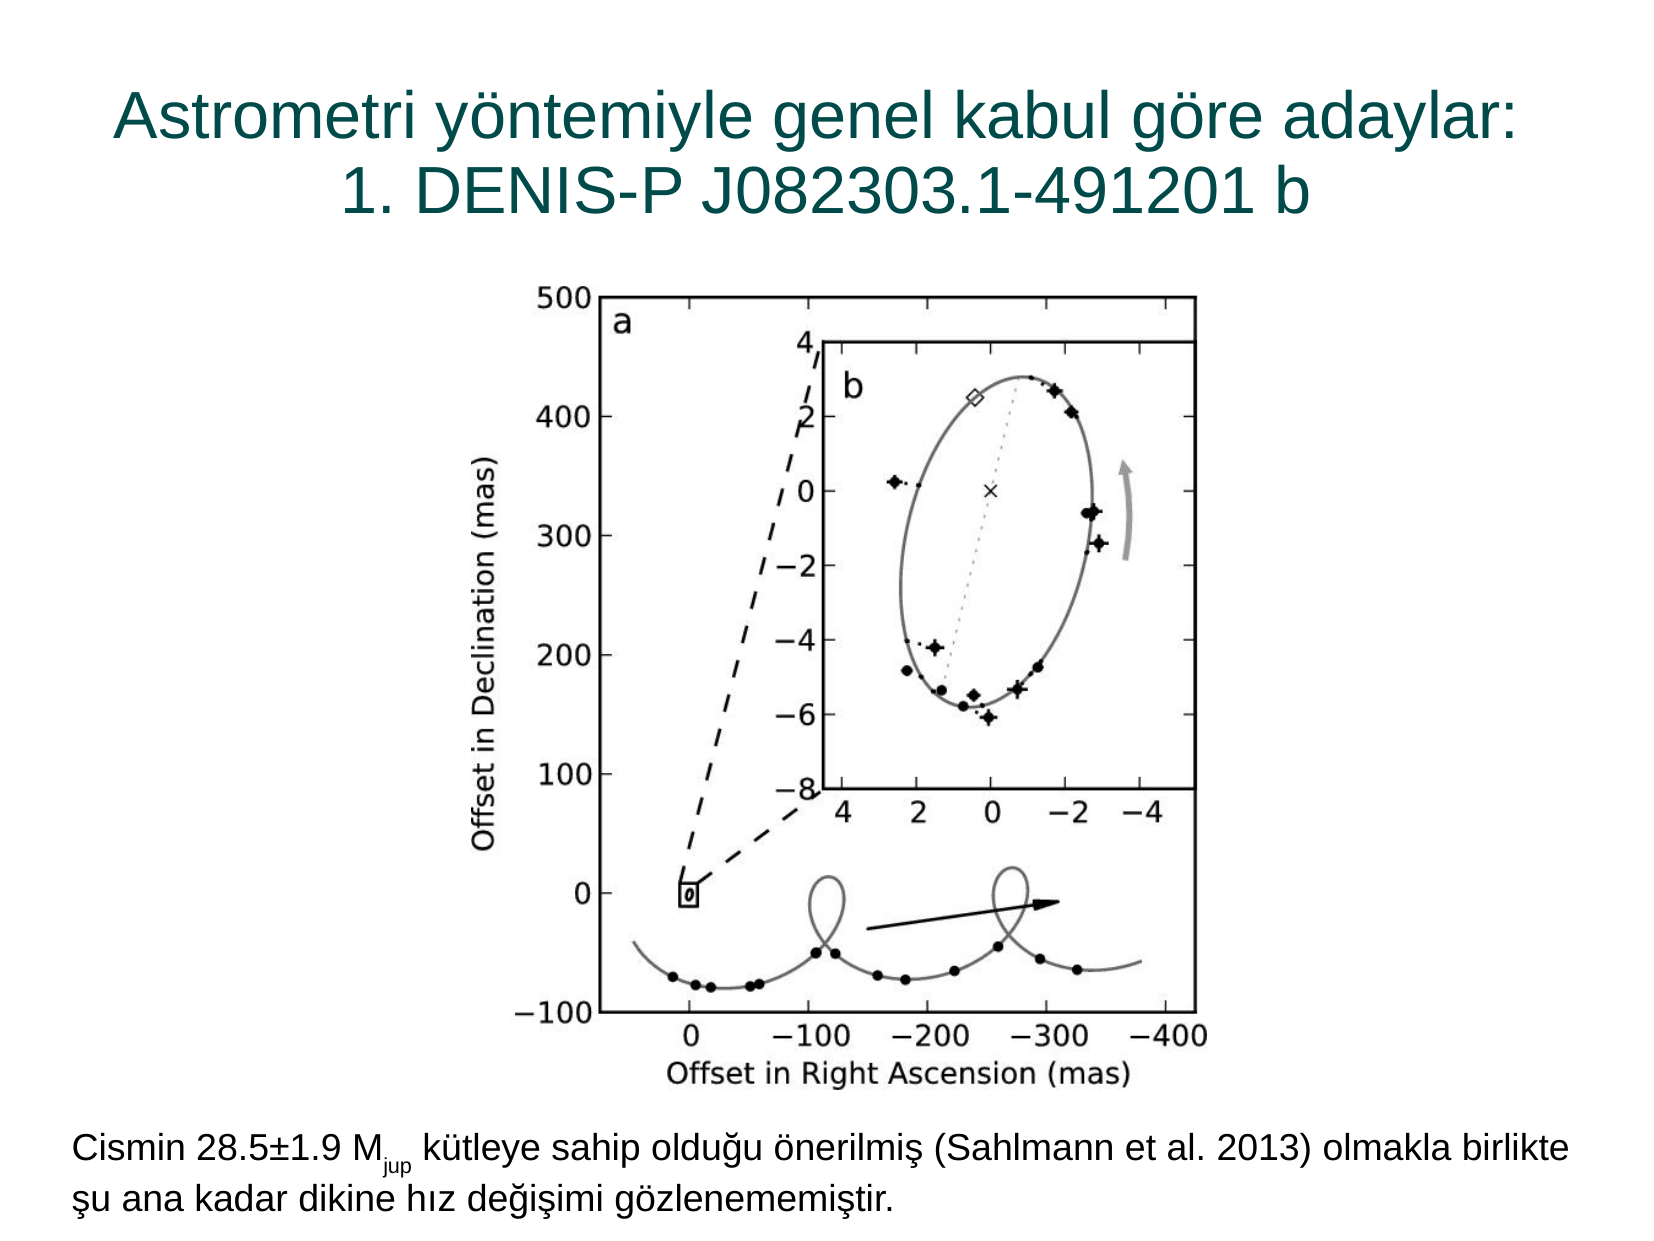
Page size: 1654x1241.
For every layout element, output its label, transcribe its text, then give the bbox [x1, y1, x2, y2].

title Astrometri yöntemiyle genel kabul göre adaylar: 1. DENIS-P J082303.1-491201 b [82, 49, 1571, 257]
picture [471, 286, 1207, 1090]
text_box Cismin 28.5±1.9 Mjup kütleye sahip olduğu önerilmiş (Sahlmann et al. 2013) olmakla birlikte şu ana kadar dikine hız değişimi gözlenememiştir. [56, 1119, 1611, 1228]
